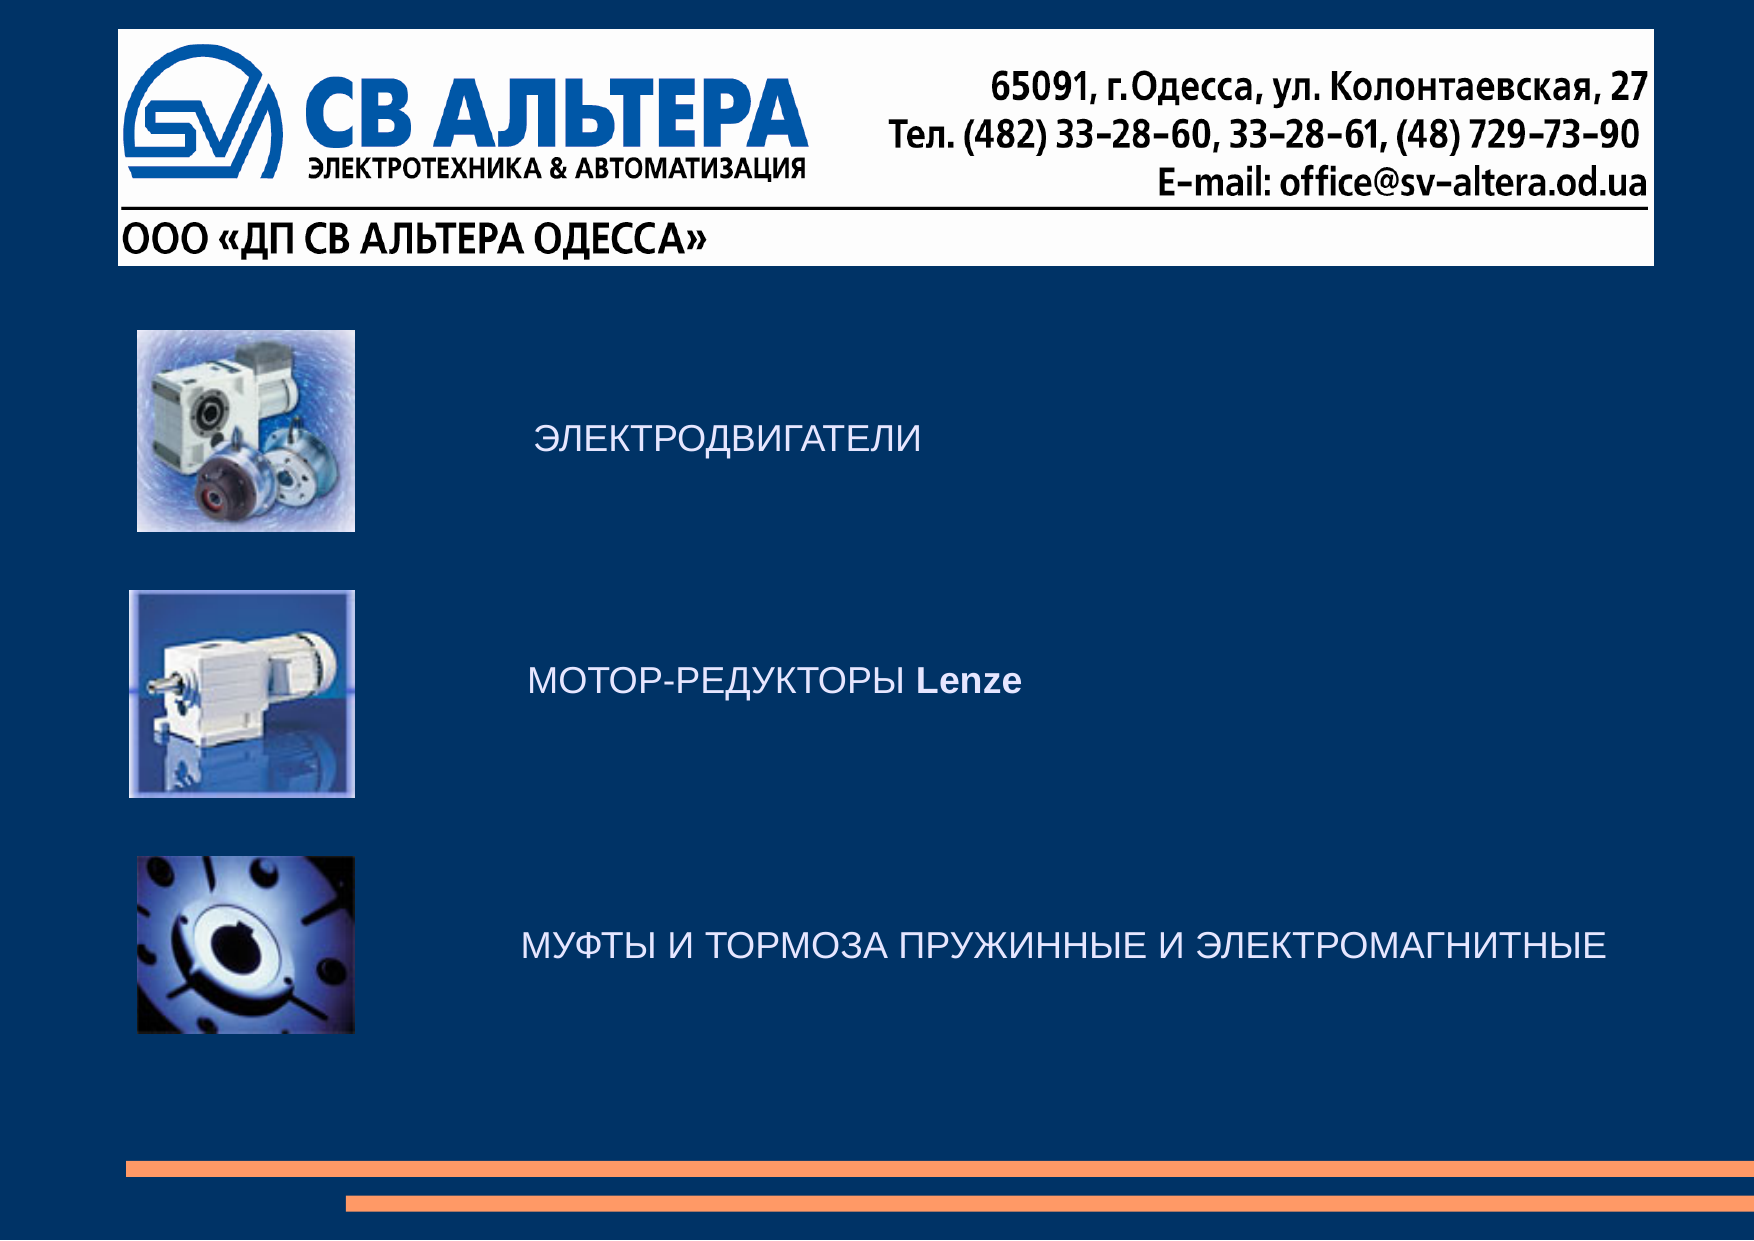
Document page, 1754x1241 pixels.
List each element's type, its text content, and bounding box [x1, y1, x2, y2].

picture [137, 856, 355, 1034]
text_box МОТОР-РЕДУКТОРЫ Lenze [512, 651, 1093, 710]
picture [129, 590, 355, 798]
text_box МУФТЫ И ТОРМОЗА ПРУЖИННЫЕ И ЭЛЕКТРОМАГНИТНЫЕ [505, 917, 1625, 975]
picture [118, 29, 1654, 266]
text_box ЭЛЕКТРОДВИГАТЕЛИ [518, 409, 991, 467]
picture [137, 330, 355, 532]
